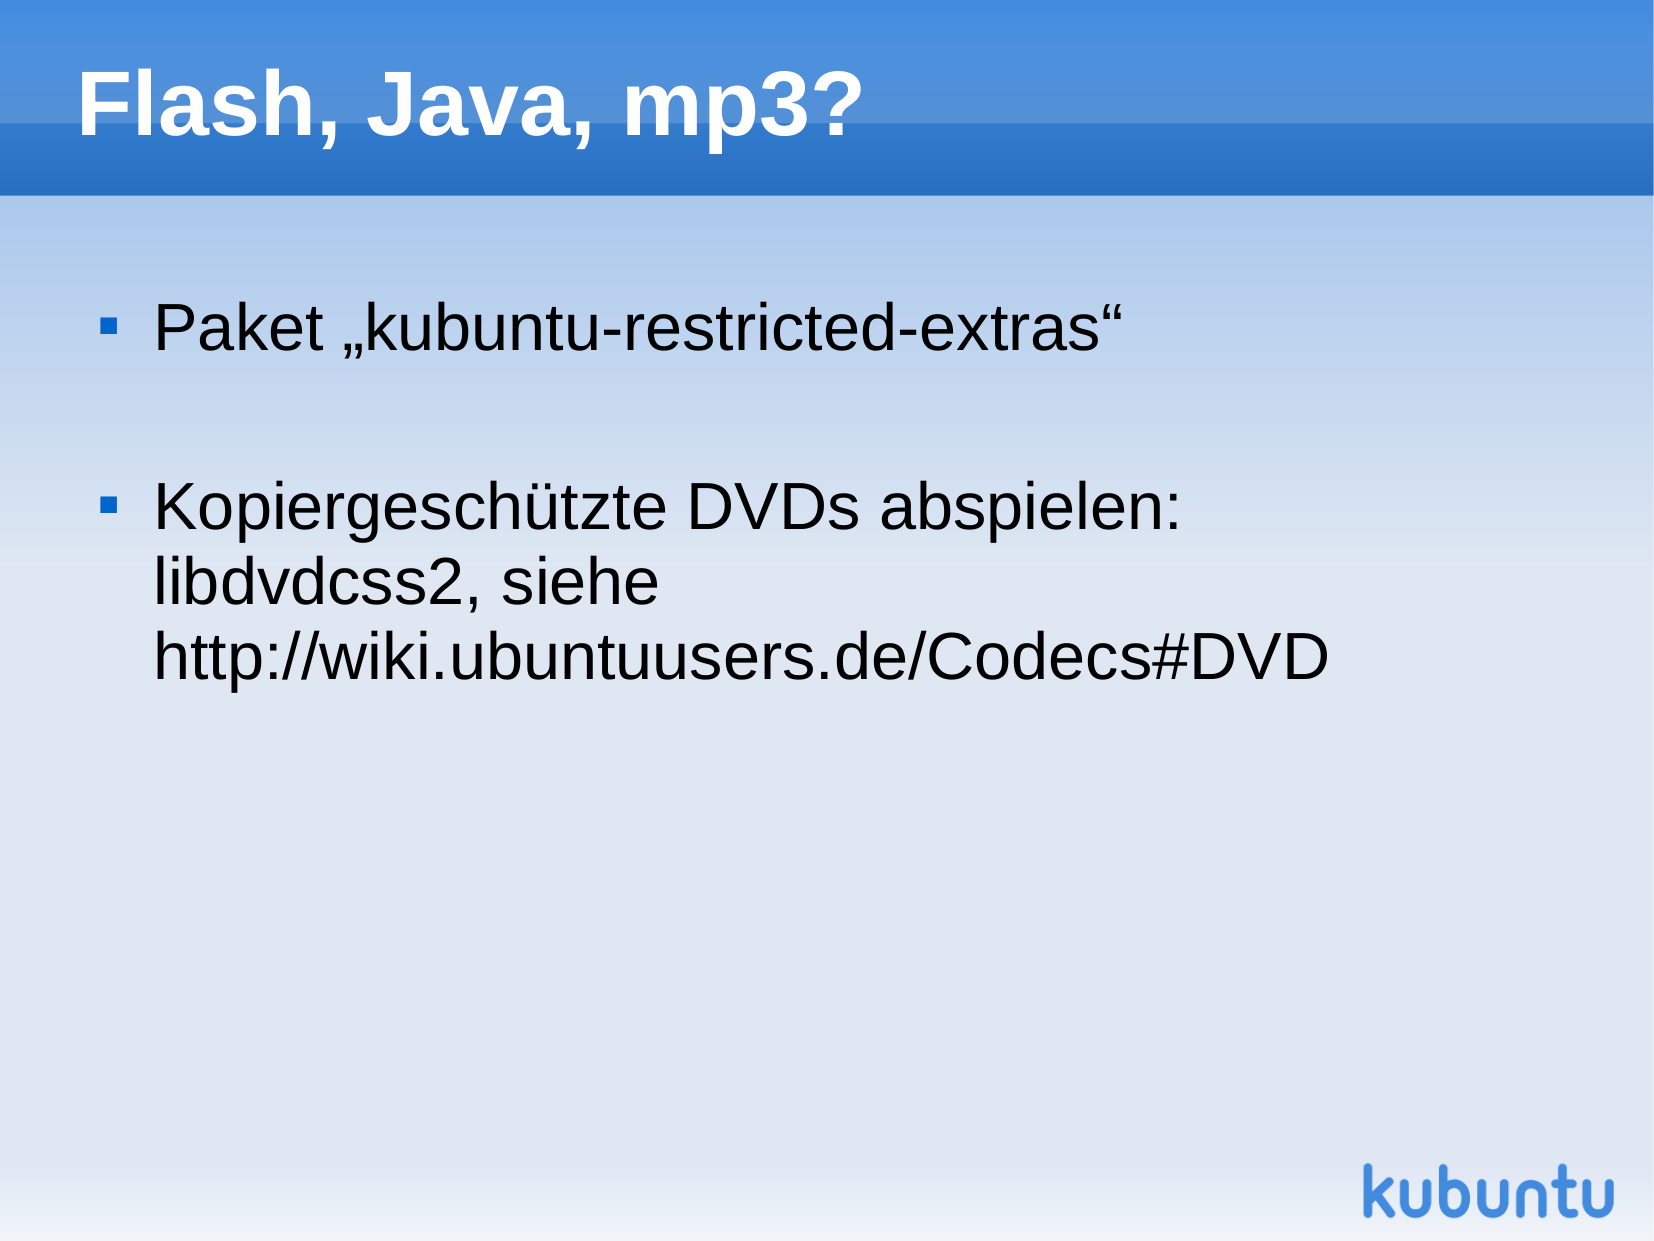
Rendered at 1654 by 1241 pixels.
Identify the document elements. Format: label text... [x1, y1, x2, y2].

title Flash, Java, mp3? [76, 0, 1565, 208]
picture [0, 0, 1654, 1241]
list Paket „kubuntu-restricted-extras“ Kopiergeschützte DVDs abspielen: libdvdcss2, siehe http://wiki.ubuntuusers.de/Codecs#DVD [82, 290, 1571, 1109]
